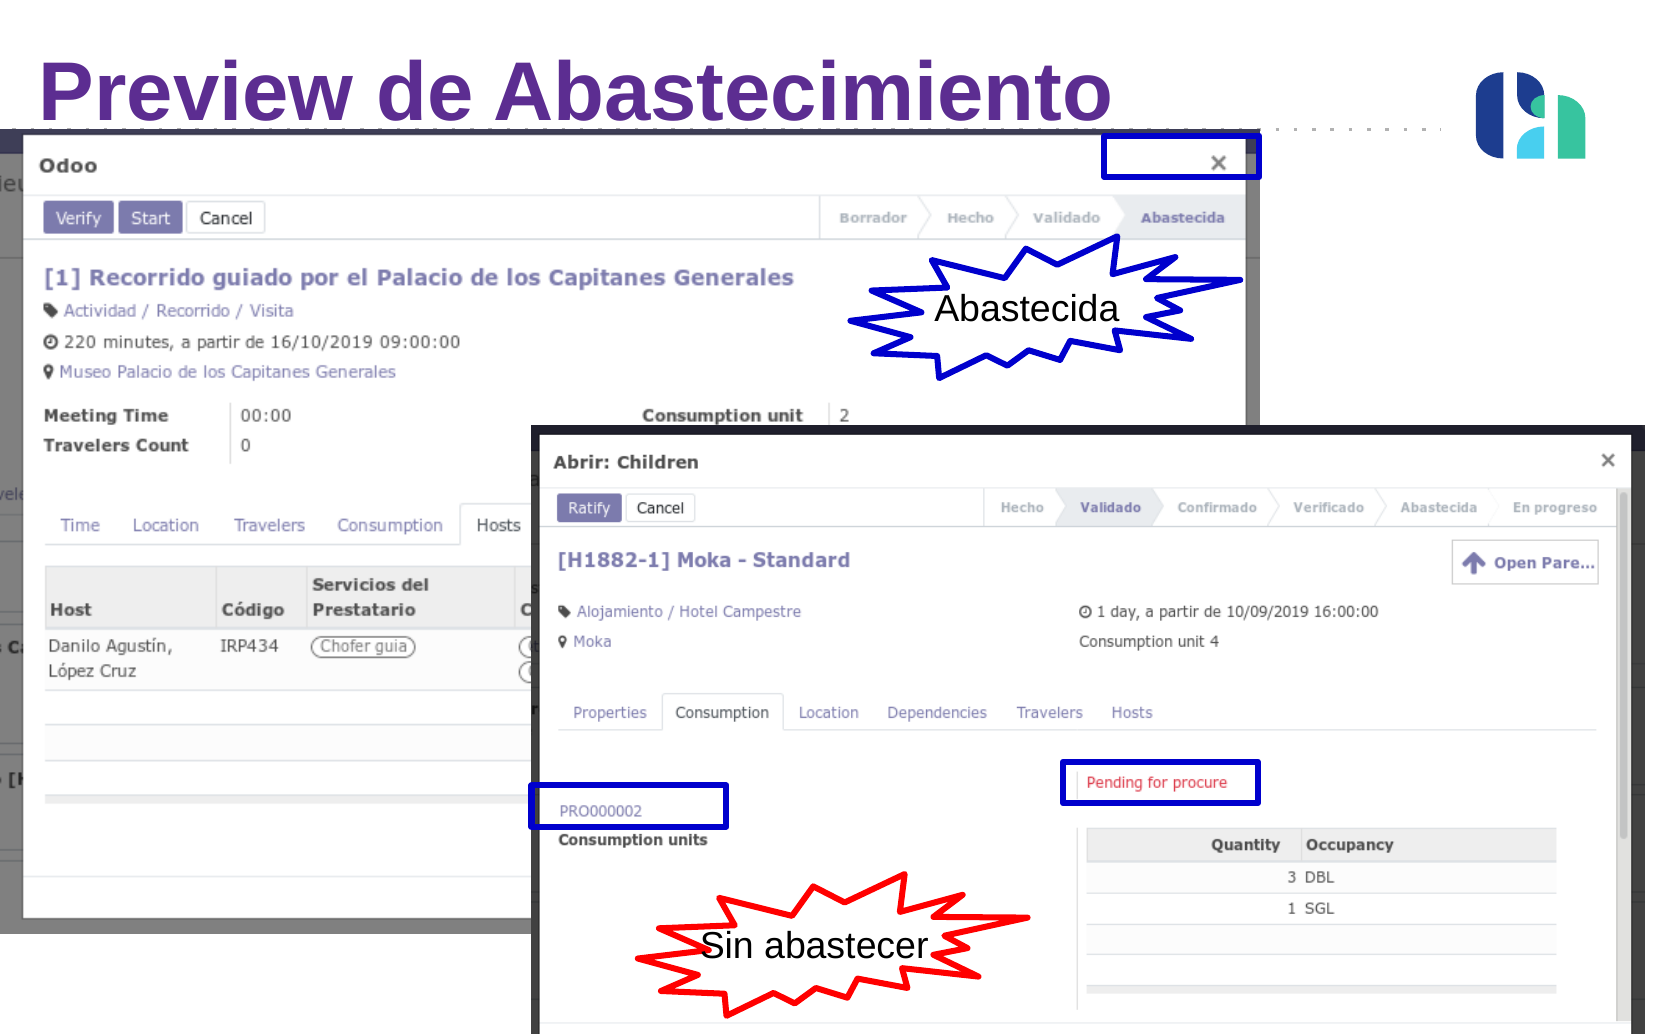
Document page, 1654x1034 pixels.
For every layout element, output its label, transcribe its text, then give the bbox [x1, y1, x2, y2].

text_box Sin abastecer [637, 874, 1028, 1016]
text_box Abastecida [850, 236, 1241, 379]
picture [1475, 72, 1586, 159]
picture [0, 129, 1645, 1034]
picture [1107, 139, 1256, 174]
text_box Preview de Abastecimiento [38, 45, 1607, 139]
